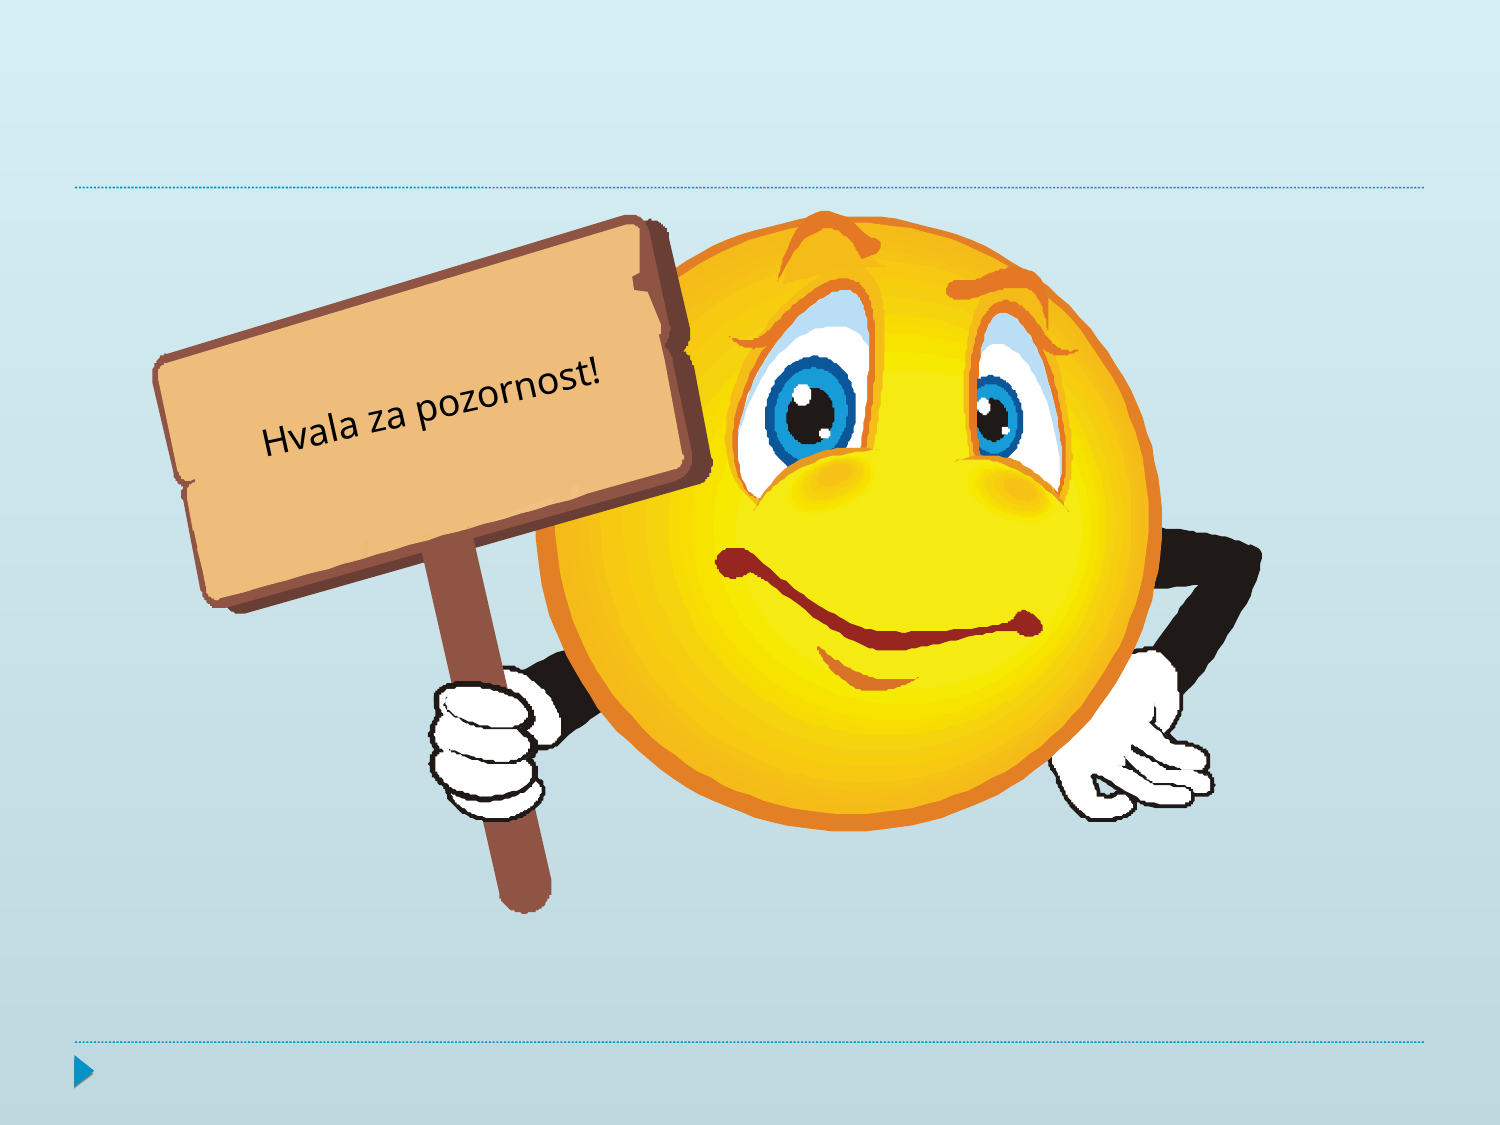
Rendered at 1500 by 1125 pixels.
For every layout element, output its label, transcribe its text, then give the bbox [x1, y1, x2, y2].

picture [152, 210, 1262, 914]
text_box Hvala za pozornost! [240, 334, 621, 476]
